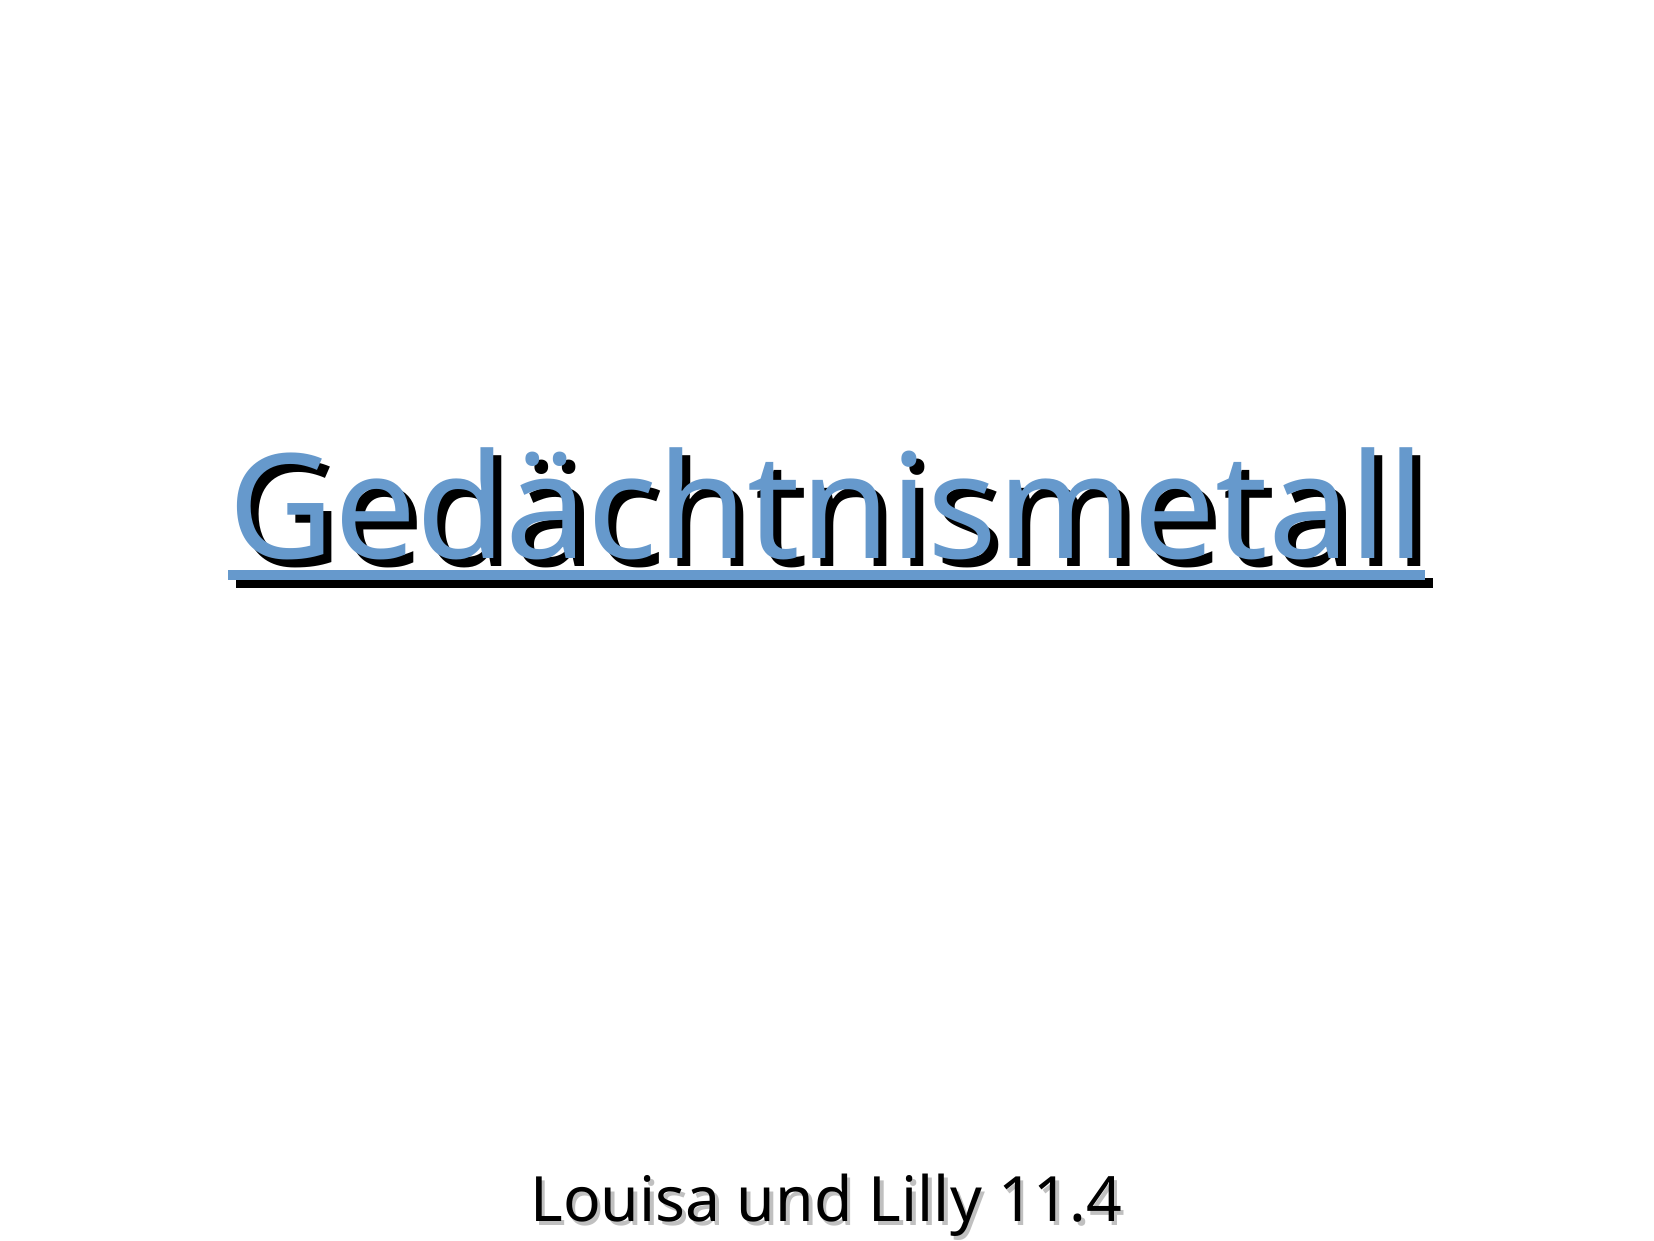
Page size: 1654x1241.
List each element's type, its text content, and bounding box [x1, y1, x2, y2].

subtitle Gedächtnismetall Louisa und Lilly 11.4 [82, 329, 1571, 1241]
